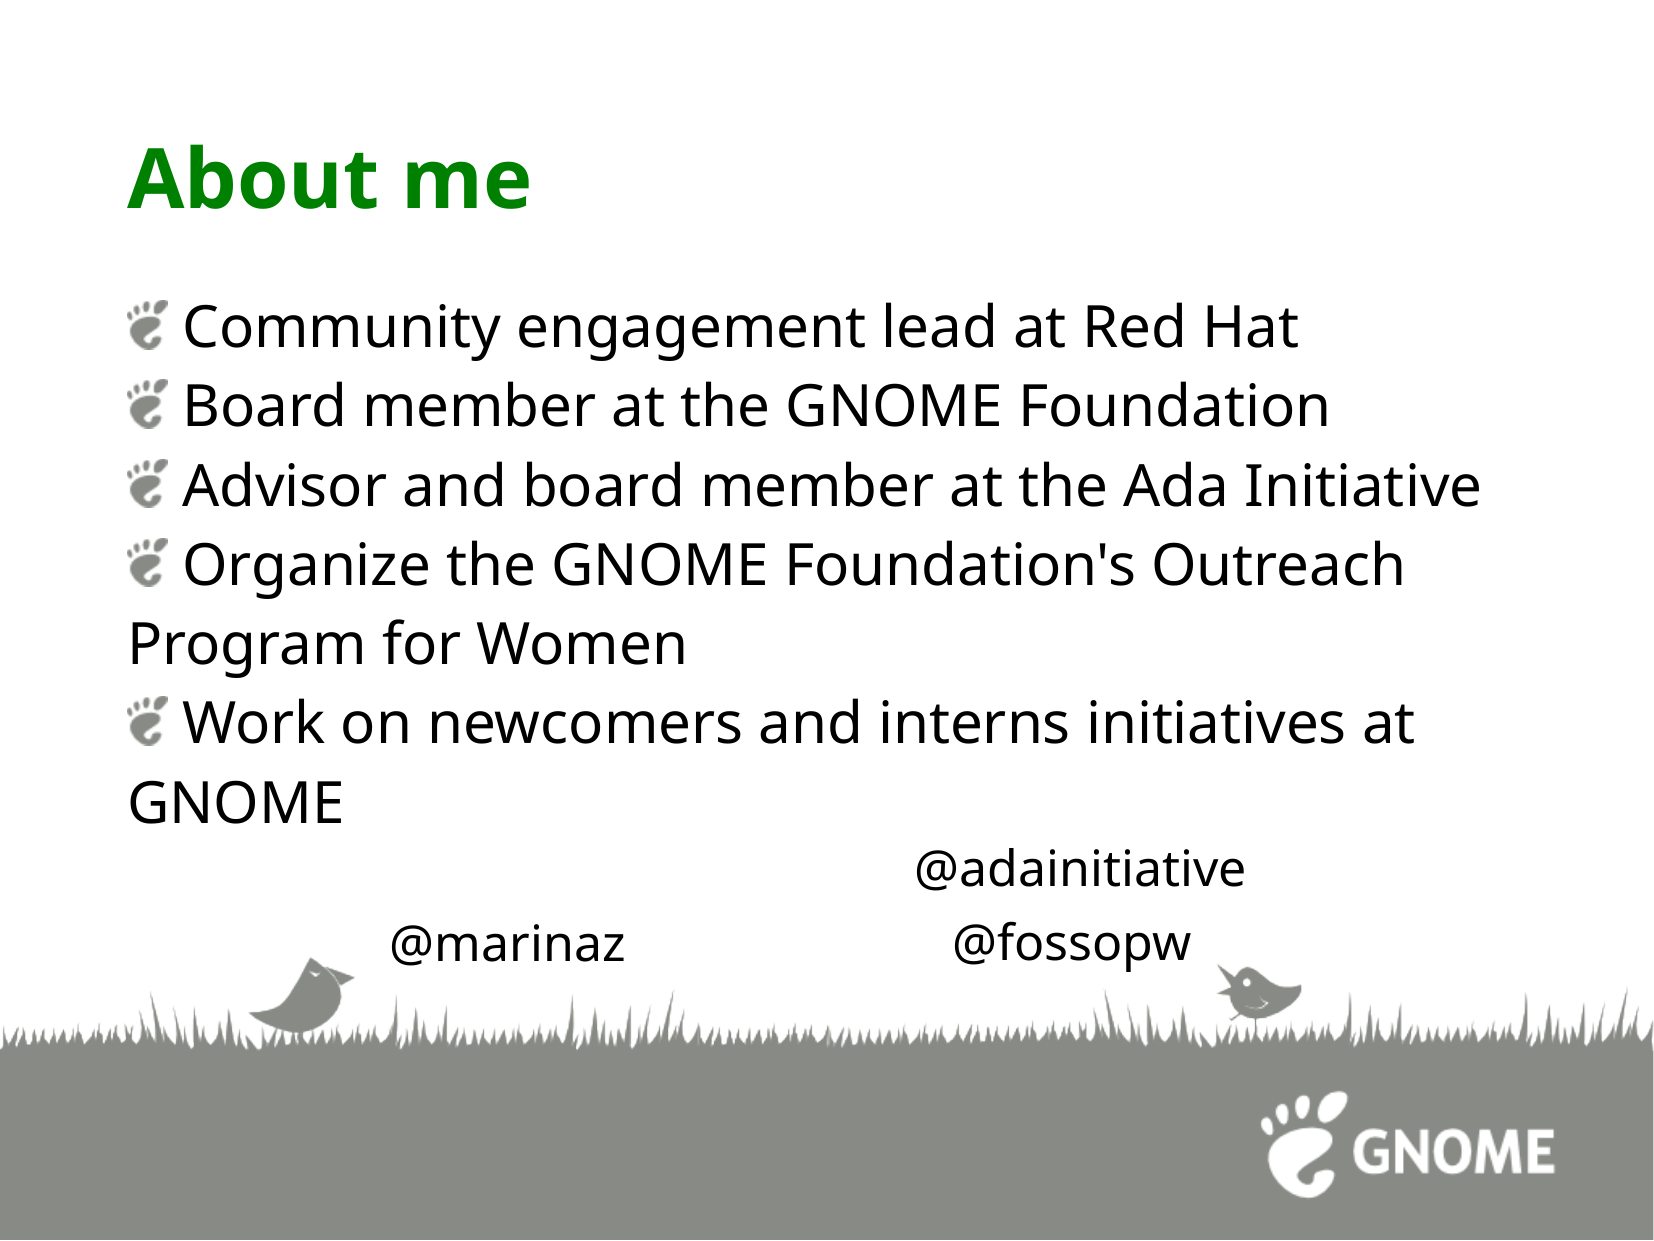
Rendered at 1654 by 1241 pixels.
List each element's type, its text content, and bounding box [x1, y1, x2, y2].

text_box @fossopw [937, 900, 1213, 983]
text_box About me [112, 112, 1654, 239]
picture [0, 0, 1654, 1241]
text_box @marinaz [375, 900, 713, 1050]
text_box @adainitiative [900, 825, 1276, 908]
text_box Community engagement lead at Red Hat Board member at the GNOME Foundation Advisor and board member at the Ada Initiative Organize the GNOME Foundation's Outreach Program for Women Work on newcomers and interns initiatives at GNOME [112, 277, 1654, 764]
